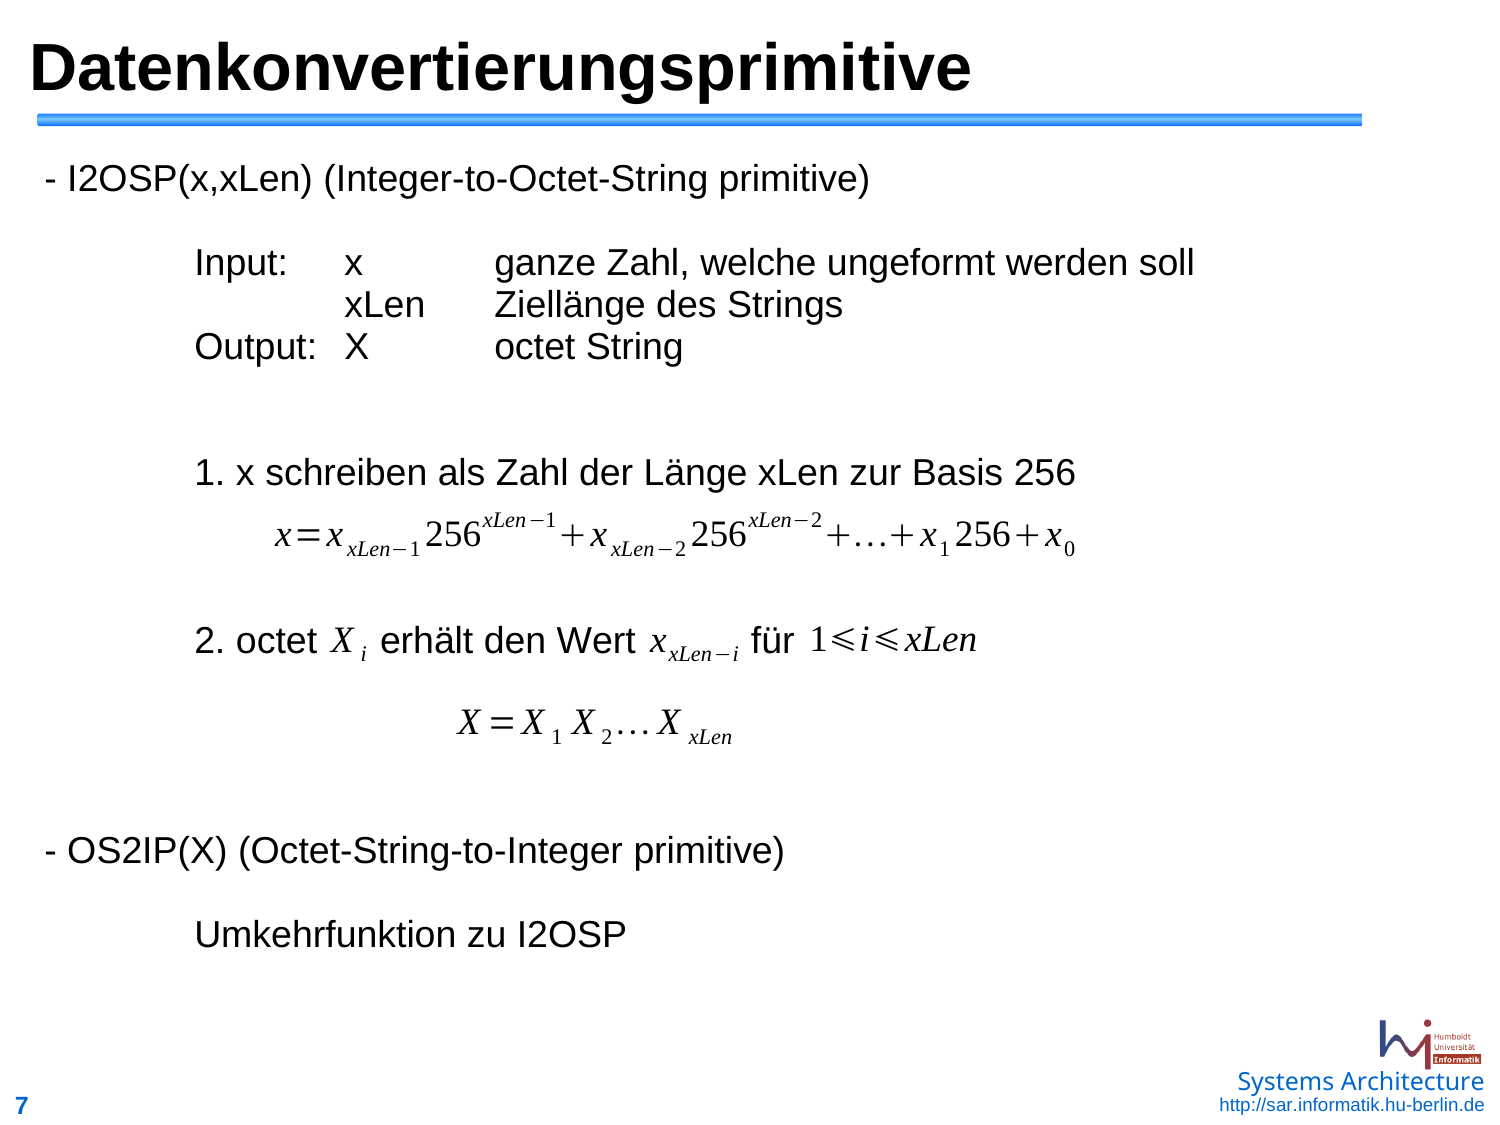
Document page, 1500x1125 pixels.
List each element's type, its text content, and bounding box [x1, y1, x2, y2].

chart [446, 701, 739, 751]
chart [803, 618, 984, 662]
title Datenkonvertierungsprimitive [29, 26, 1500, 108]
text_box - I2OSP(x,xLen) (Integer-to-Octet-String primitive) Input: x ganze Zahl, welche ungeformt werden soll xLen Ziellänge des Strings Output: X octet String 1. x schreiben als Zahl der Länge xLen zur Basis 256 2. octet erhält den Wert für - OS2IP(X) (Octet-String-to-Integer primitive) Umkehrfunktion zu I2OSP [29, 149, 1359, 1063]
chart [319, 619, 373, 668]
chart [265, 507, 1081, 562]
picture [1376, 1016, 1483, 1071]
chart [640, 619, 745, 668]
